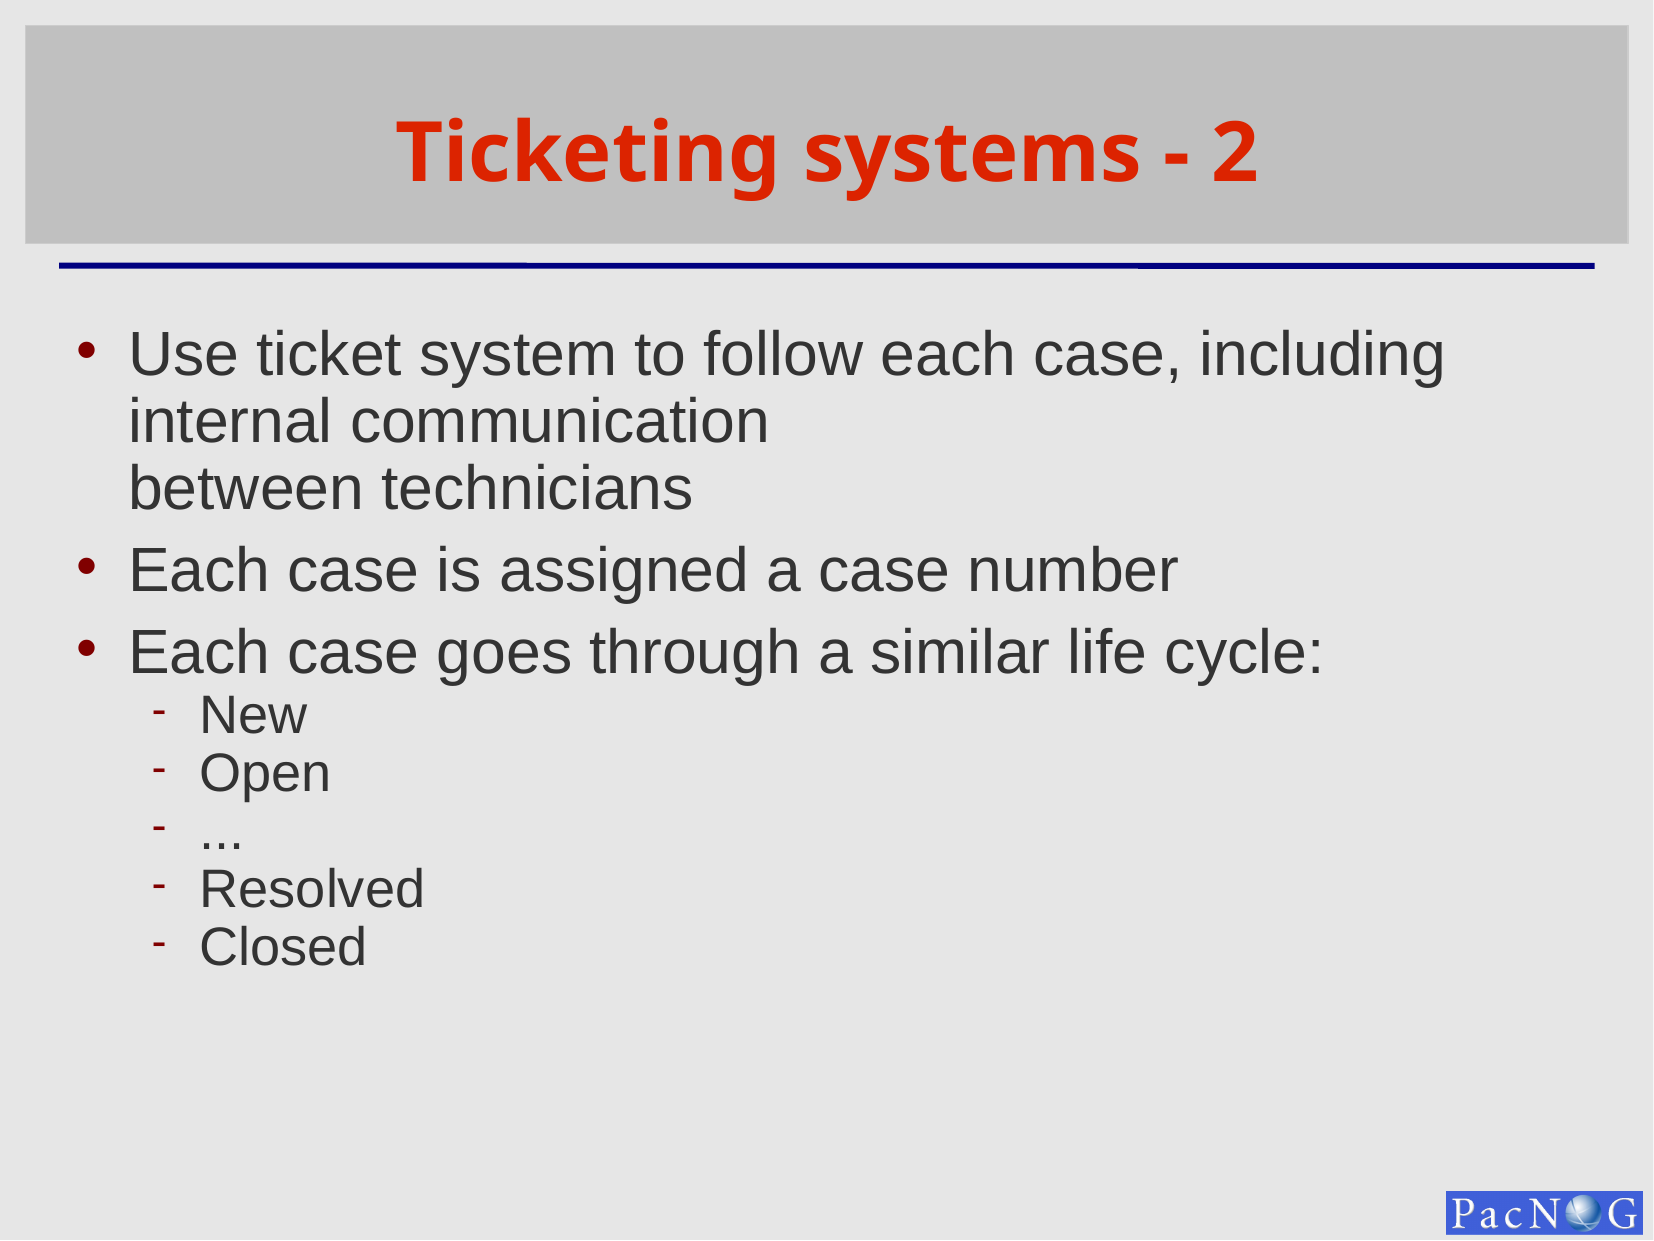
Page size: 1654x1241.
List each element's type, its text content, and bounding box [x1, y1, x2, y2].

picture [1446, 1191, 1643, 1235]
list Use ticket system to follow each case, including internal communication between technicians Each case is assigned a case number Each case goes through a similar life cycle: New Open ... Resolved Closed [59, 322, 1595, 1132]
title Ticketing systems - 2 [121, 46, 1534, 254]
